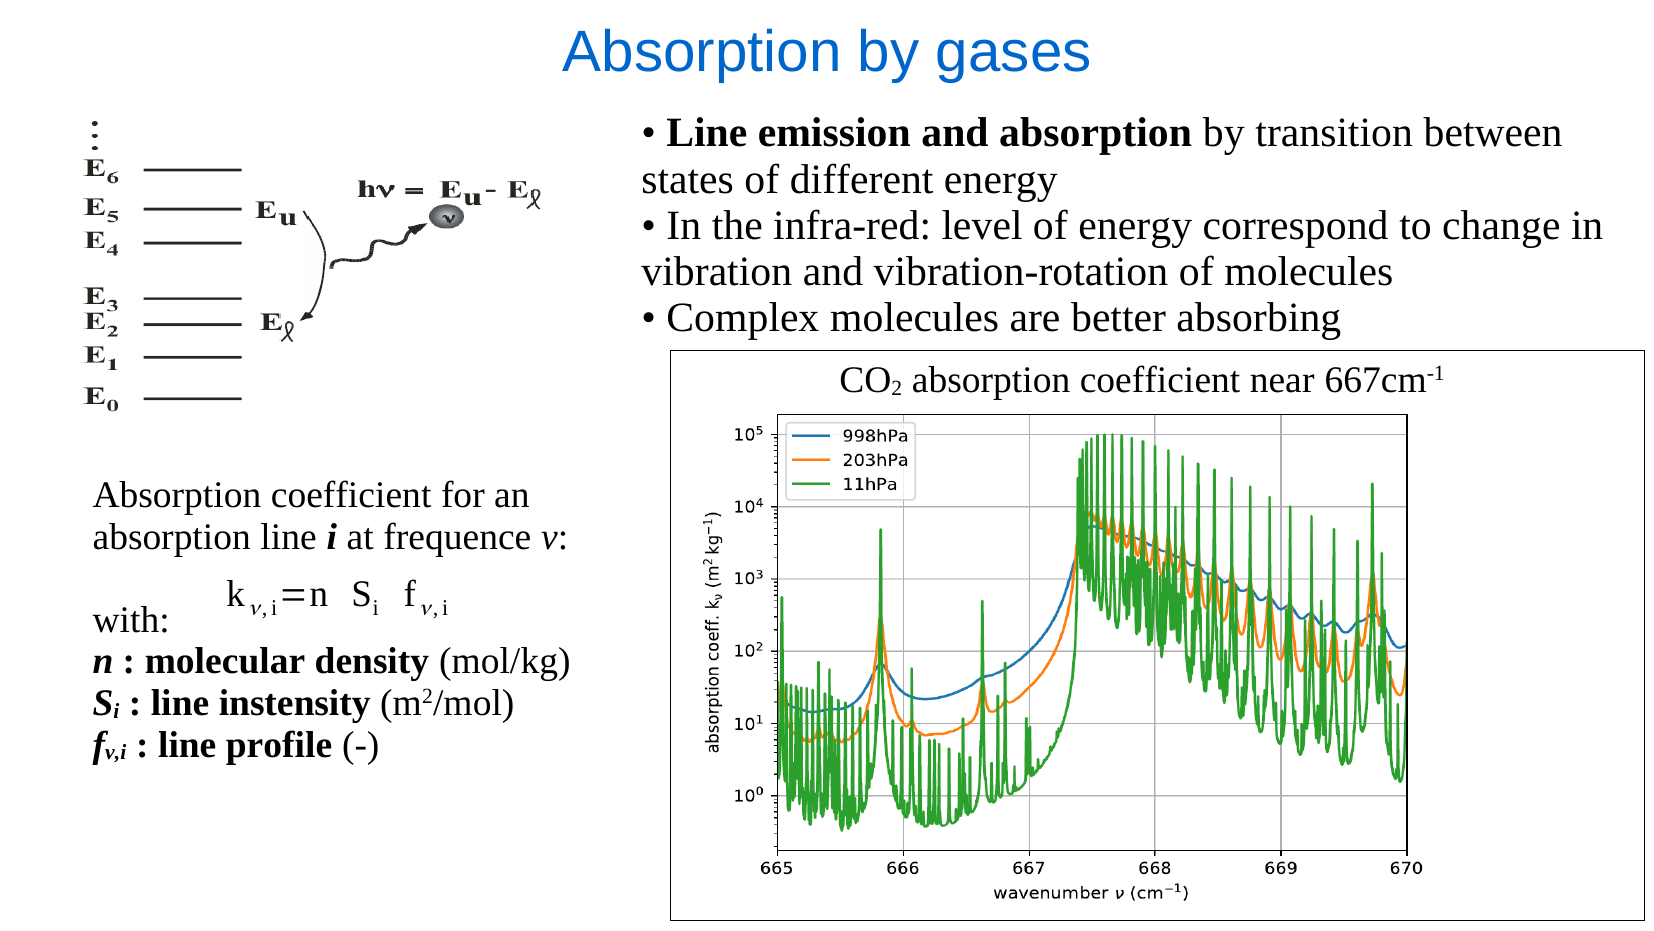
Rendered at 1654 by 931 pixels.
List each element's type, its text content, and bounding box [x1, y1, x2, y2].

text_box Absorption coefficient for an absorption line i at frequence ν: with: n : molecular density (mol/kg) Si : line instensity (m2/mol) fν,i : line profile (-) [77, 467, 618, 773]
text_box Absorption by gases [47, 11, 1608, 104]
text_box Line emission and absorption by transition between states of different energy In the infra-red: level of energy correspond to change in vibration and vibration-rotation of molecules Complex molecules are better absorbing [626, 102, 1631, 349]
chart [225, 573, 449, 621]
picture [56, 113, 561, 413]
picture [700, 401, 1434, 906]
text_box CO2 absorption coefficient near 667cm-1 [765, 352, 1510, 409]
